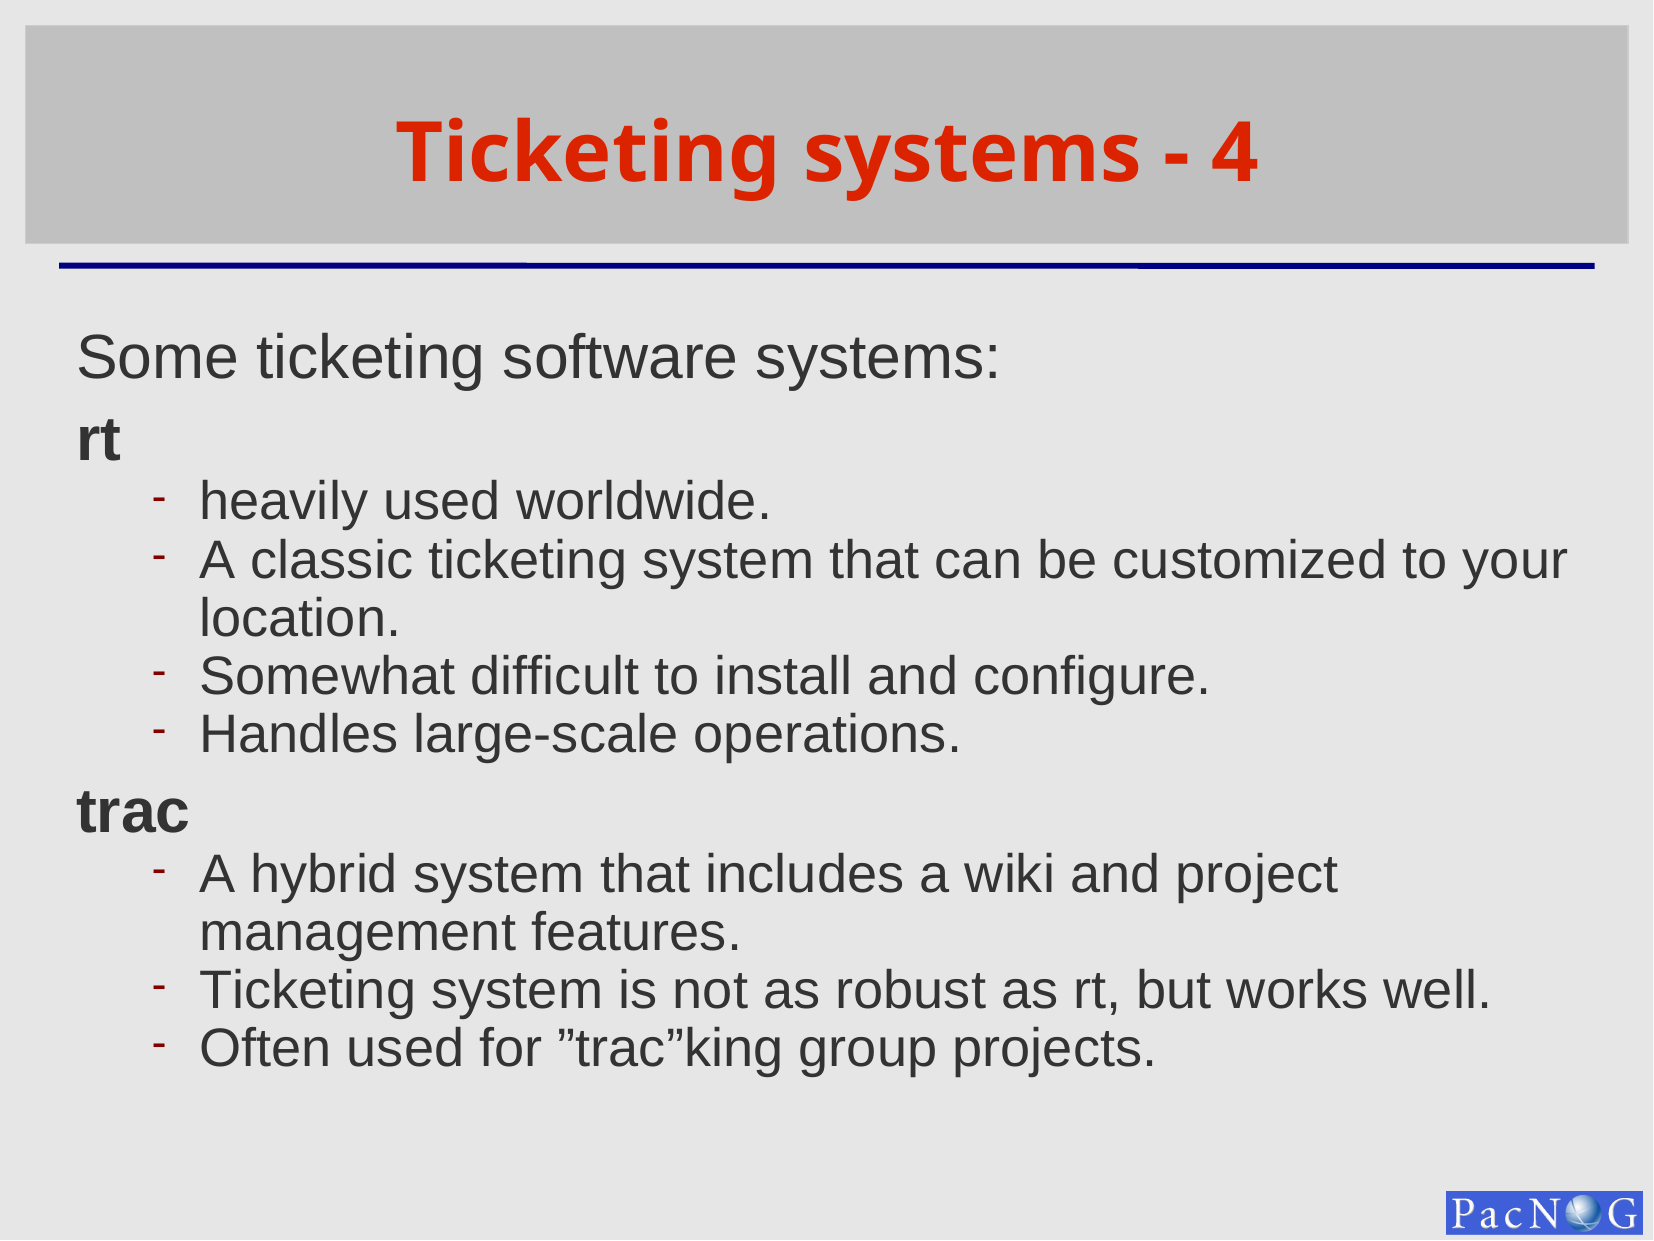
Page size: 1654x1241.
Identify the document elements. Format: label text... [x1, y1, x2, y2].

list Some ticketing software systems: rt heavily used worldwide. A classic ticketing system that can be customized to your location. Somewhat difficult to install and configure. Handles large-scale operations. trac A hybrid system that includes a wiki and project management features. Ticketing system is not as robust as rt, but works well. Often used for ”trac”king group projects. [59, 324, 1595, 1135]
picture [1446, 1191, 1643, 1235]
title Ticketing systems - 4 [121, 46, 1534, 254]
